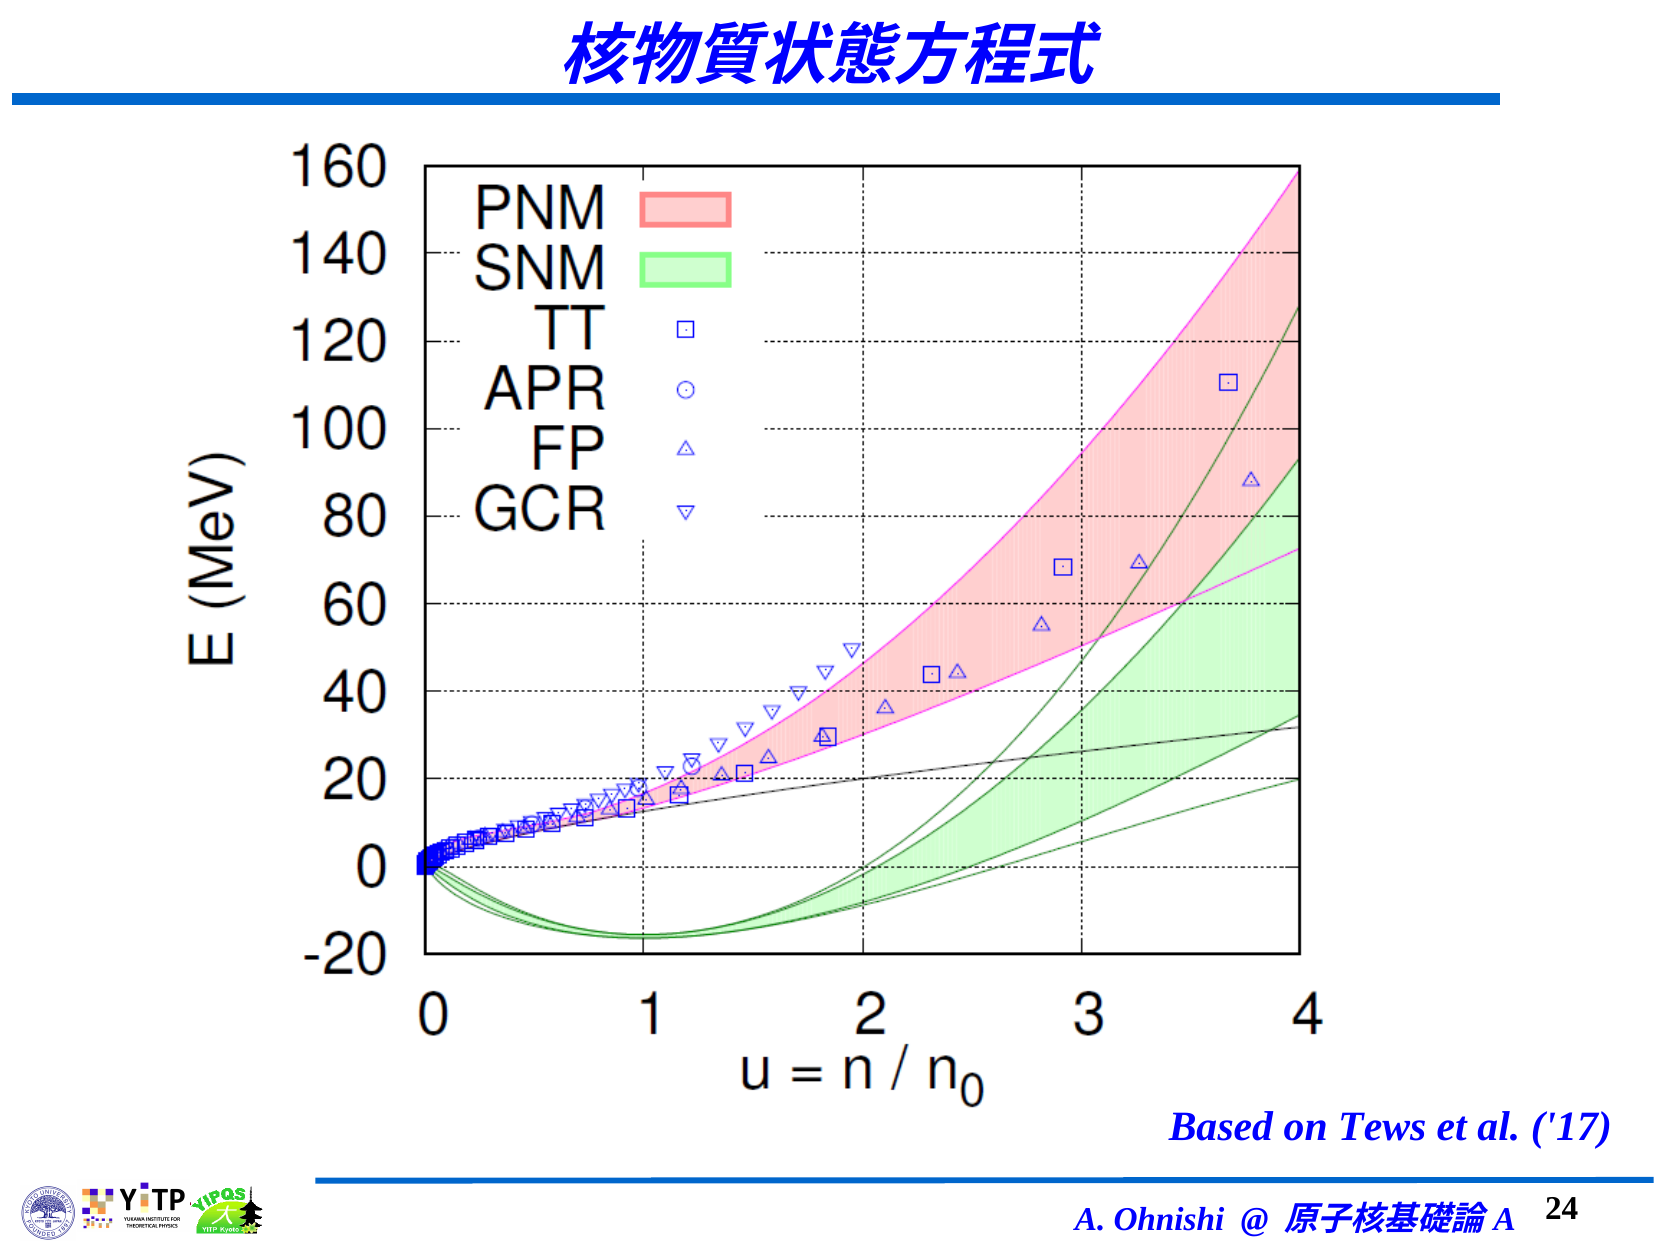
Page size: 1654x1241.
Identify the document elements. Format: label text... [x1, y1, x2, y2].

picture [171, 129, 1353, 1113]
picture [77, 1179, 263, 1234]
picture [20, 1185, 76, 1241]
title 核物質状態方程式 [0, 0, 1654, 99]
text_box Based on Tews et al. ('17) [1168, 1103, 1630, 1170]
